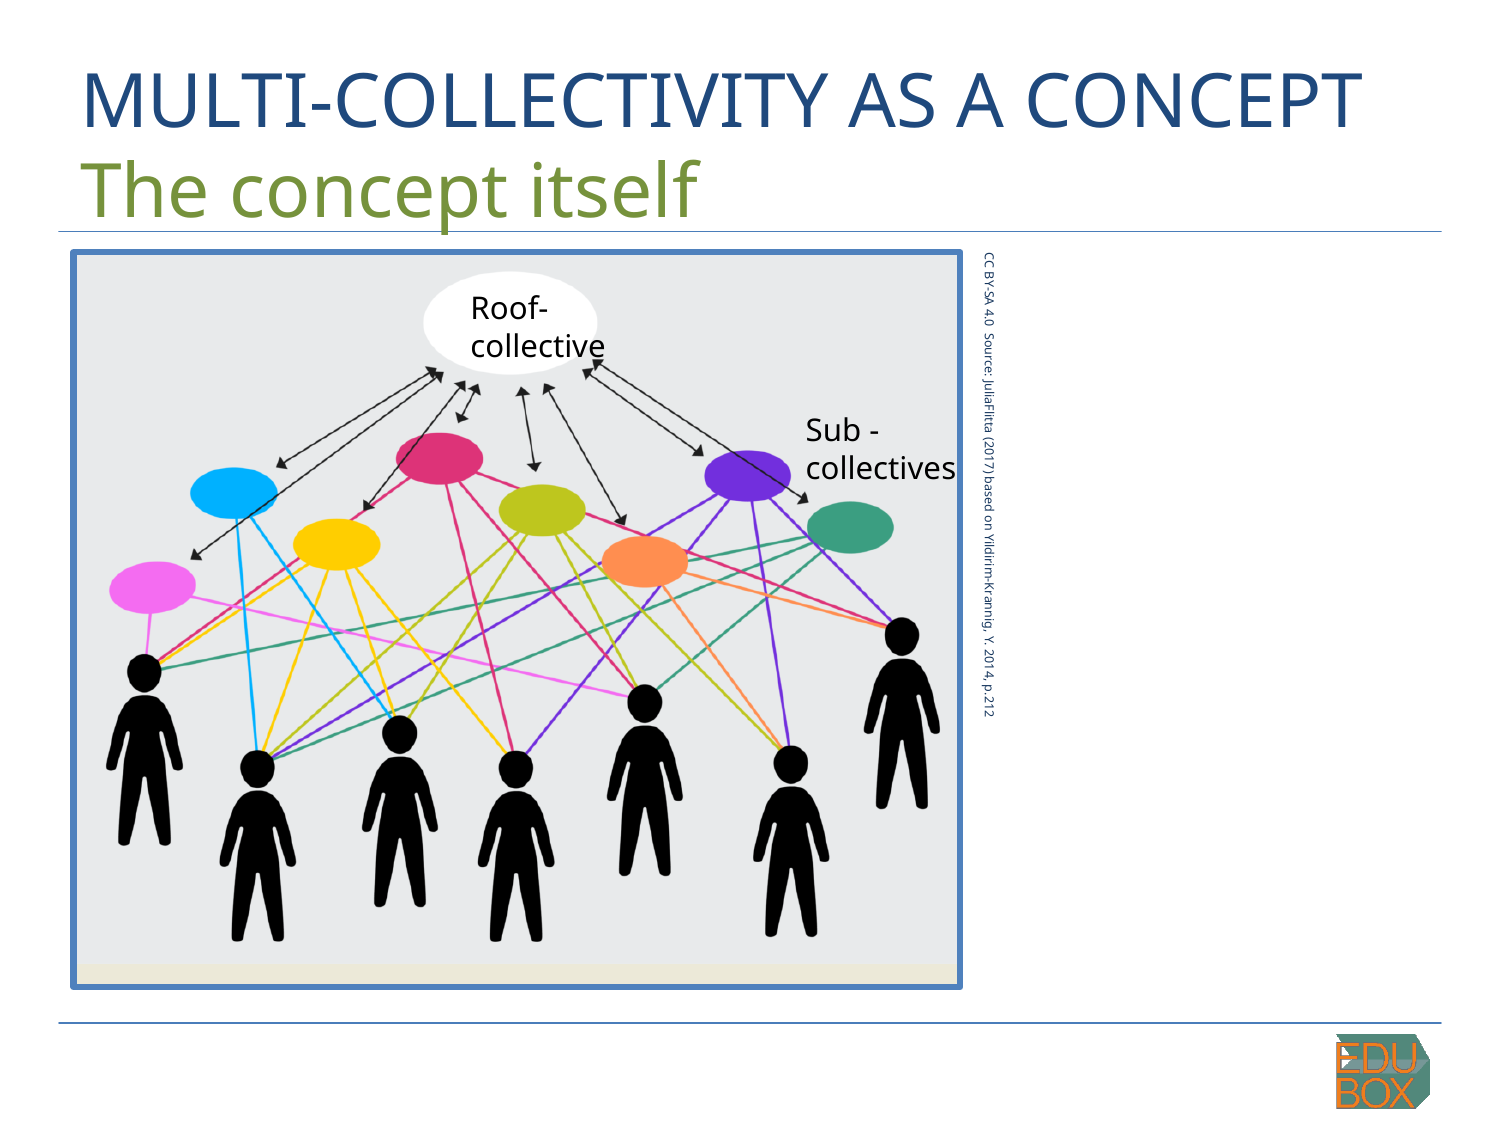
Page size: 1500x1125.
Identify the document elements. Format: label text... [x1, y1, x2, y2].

picture [76, 255, 958, 984]
text_box Roof- collective [455, 280, 627, 372]
text_box CC BY-SA 4.0 Source: JuliaFlitta (2017) based on Yildirim-Krannig, Y. 2014, p.212 [972, 237, 1006, 1125]
title MULTI-COLLECTIVITY AS A CONCEPT [64, 42, 1471, 153]
picture [1328, 1028, 1437, 1114]
list The concept itself [64, 153, 1040, 247]
text_box Sub - collectives [790, 402, 972, 494]
